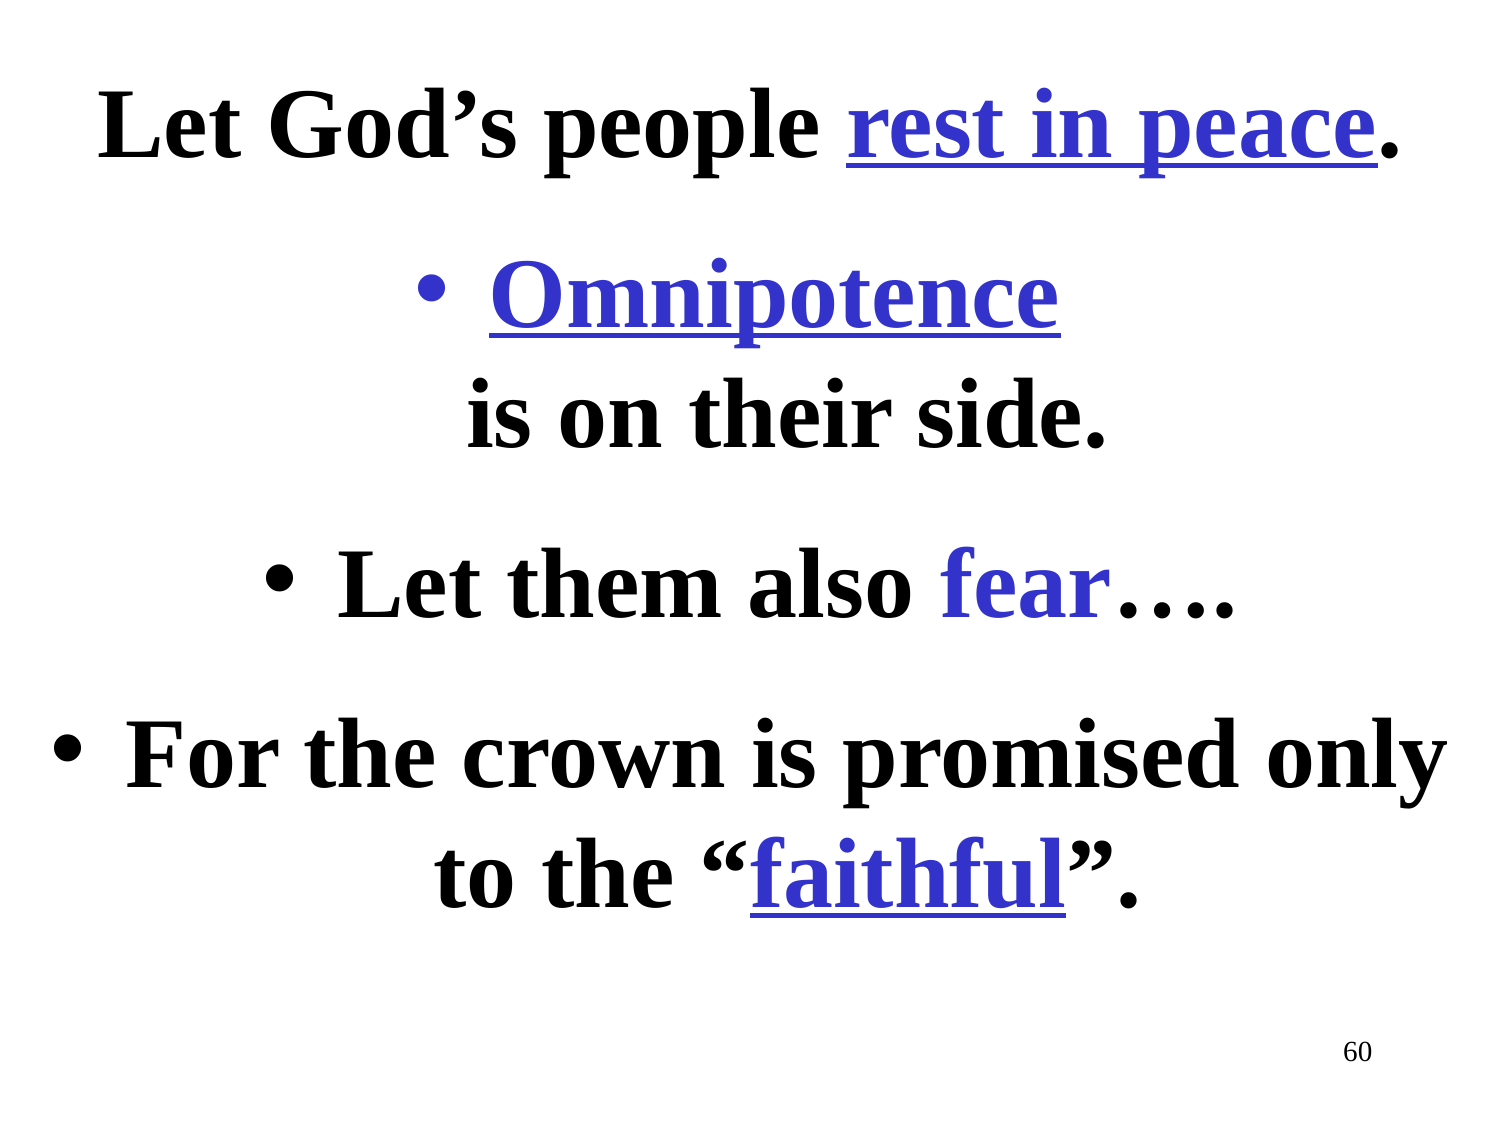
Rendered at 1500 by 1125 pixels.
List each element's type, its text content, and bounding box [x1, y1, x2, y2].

text_box Let God’s people rest in peace. Omnipotence is on their side. Let them also fear…. For the crown is promised only to the “faithful”. [0, 50, 1500, 1125]
